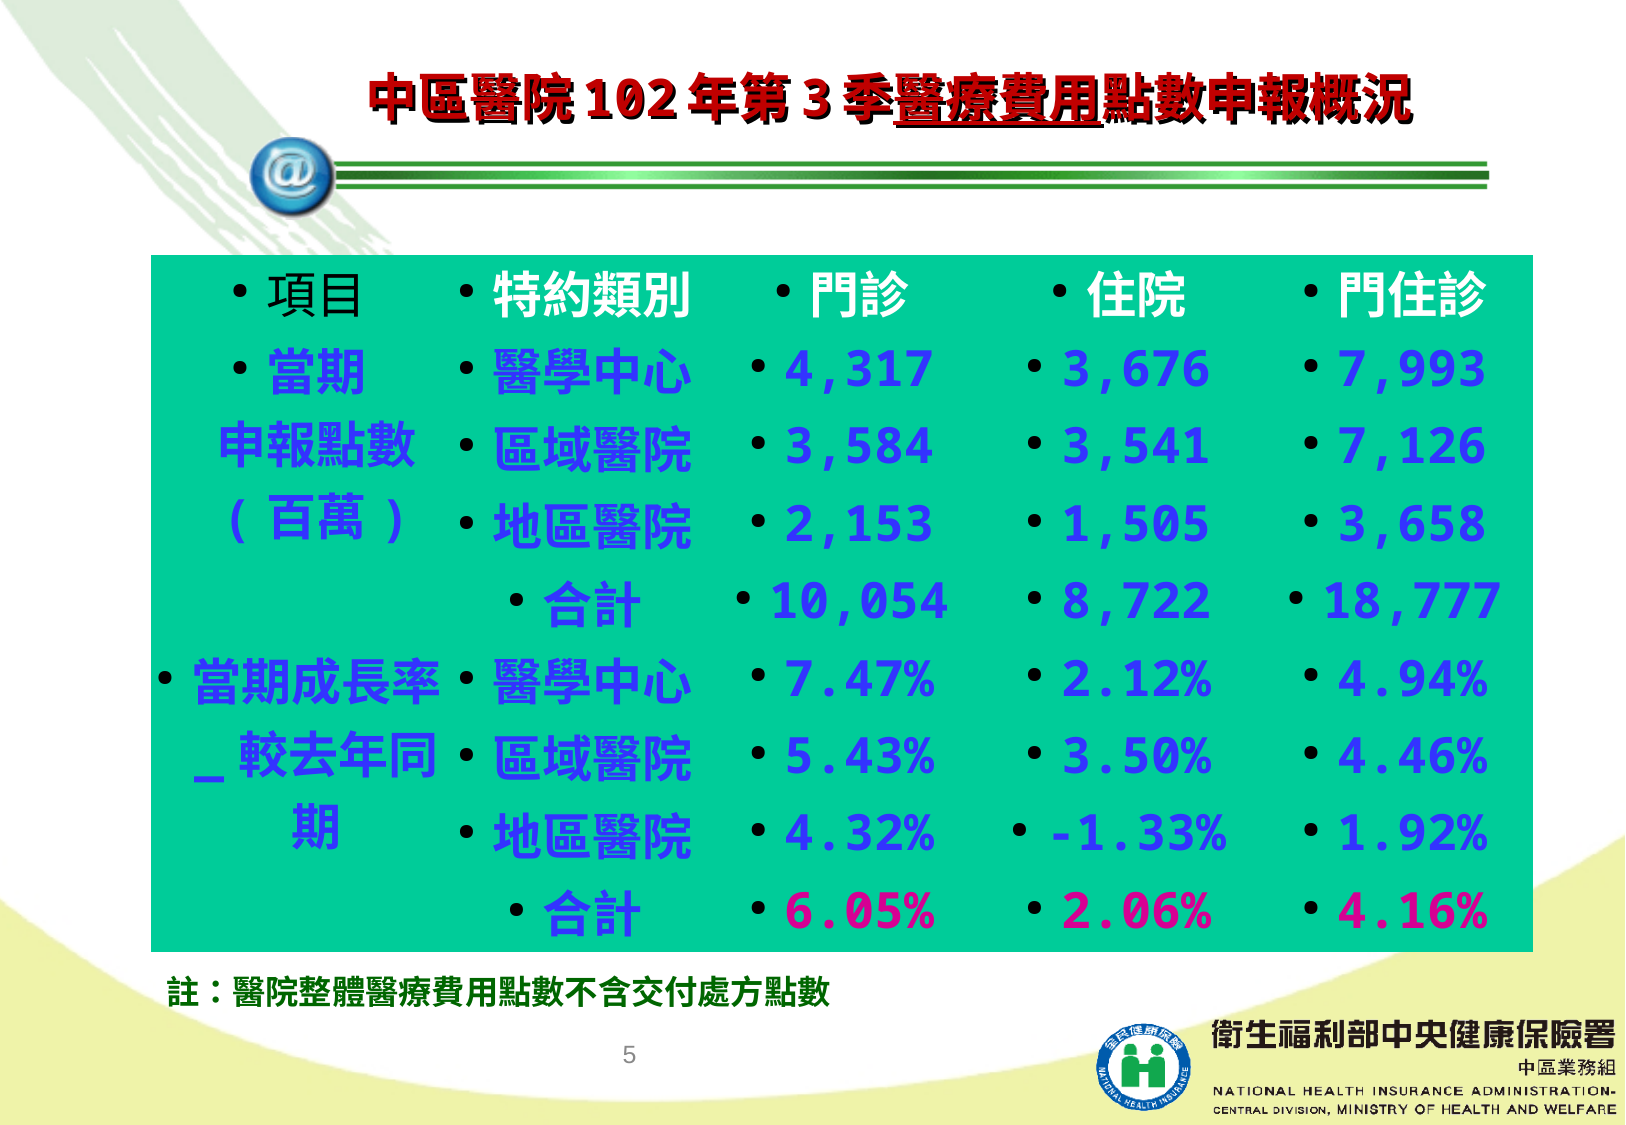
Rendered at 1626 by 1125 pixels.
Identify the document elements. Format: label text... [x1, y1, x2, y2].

table_cell 6.05% [704, 875, 980, 952]
table_cell 3.50% [980, 720, 1257, 797]
table_cell 當期成長率 _較去年同期 [151, 643, 446, 952]
table_cell 2,153 [704, 488, 980, 565]
table_header 門住診 [1257, 255, 1533, 333]
text_box 註：醫院整體醫療費用點數不含交付處方點數 [151, 964, 1049, 1020]
table_cell 5.43% [704, 720, 980, 797]
table_cell 8,722 [980, 565, 1257, 643]
table_cell 1,505 [980, 488, 1257, 565]
table_cell 當期 申報點數 (百萬) [151, 333, 446, 643]
table_cell 2.12% [980, 643, 1257, 720]
table_cell 7,126 [1257, 410, 1533, 488]
table_cell 7,993 [1257, 333, 1533, 410]
table_cell 4,317 [704, 333, 980, 410]
table_cell 地區醫院 [446, 797, 704, 875]
table_cell 4.16% [1257, 875, 1533, 952]
table_cell 區域醫院 [446, 720, 704, 797]
table_cell 3,658 [1257, 488, 1533, 565]
title 中區醫院102年第3季醫療費用點數申報概況 [233, 54, 1545, 149]
table_header 門診 [704, 255, 980, 333]
table_cell 10,054 [704, 565, 980, 643]
text_box [607, 1023, 987, 1084]
table_cell 2.06% [980, 875, 1257, 952]
table_header 住院 [980, 255, 1257, 333]
table_cell -1.33% [980, 797, 1257, 875]
table_cell 1.92% [1257, 797, 1533, 875]
table_header 特約類別 [446, 255, 704, 333]
table_cell 3,541 [980, 410, 1257, 488]
table_cell 3,584 [704, 410, 980, 488]
table_cell 地區醫院 [446, 488, 704, 565]
table_cell 醫學中心 [446, 643, 704, 720]
table_cell 18,777 [1257, 565, 1533, 643]
table_header 項目 [151, 255, 446, 333]
table_cell 區域醫院 [446, 410, 704, 488]
table_cell 3,676 [980, 333, 1257, 410]
table_cell 7.47% [704, 643, 980, 720]
table_cell 醫學中心 [446, 333, 704, 410]
table_cell 合計 [446, 875, 704, 952]
table_cell 4.32% [704, 797, 980, 875]
table_cell 合計 [446, 565, 704, 643]
table_cell 4.94% [1257, 643, 1533, 720]
table_cell 4.46% [1257, 720, 1533, 797]
